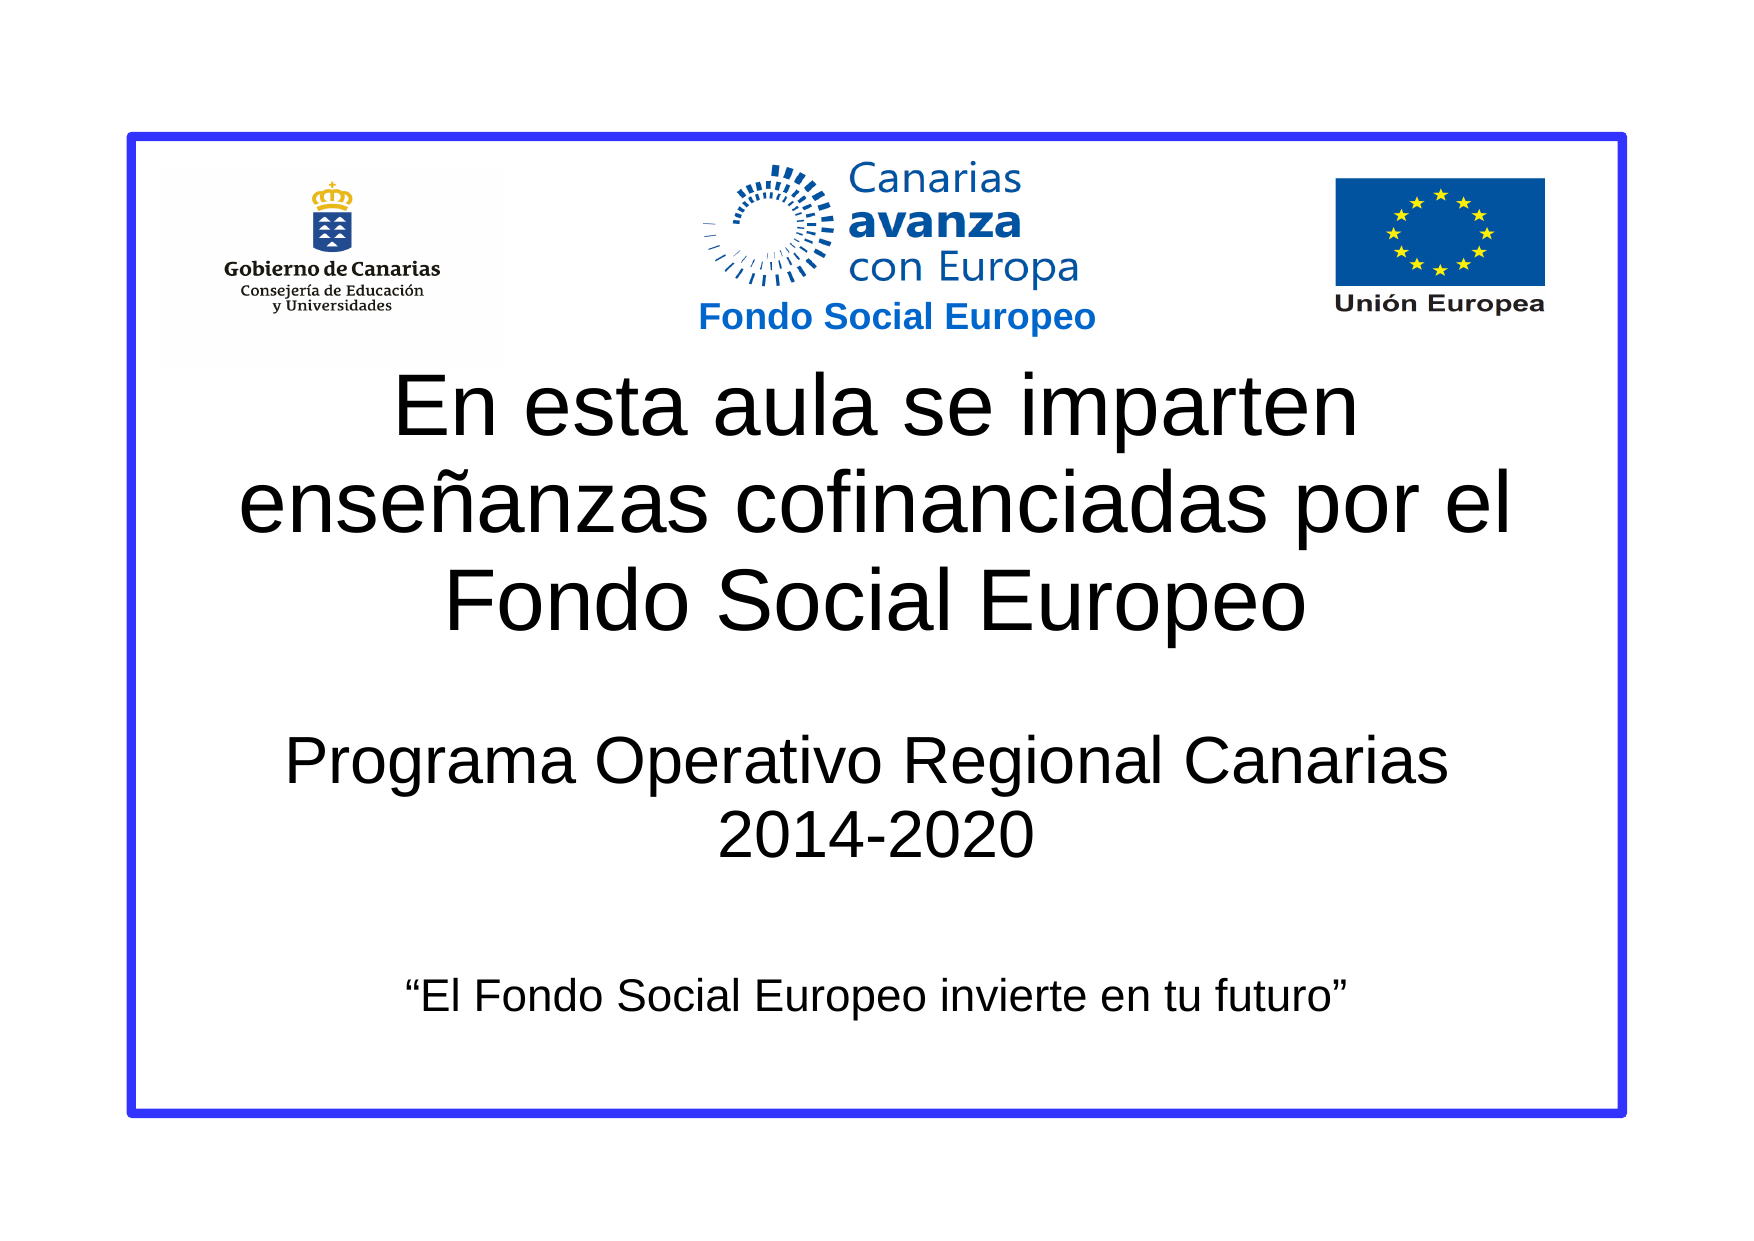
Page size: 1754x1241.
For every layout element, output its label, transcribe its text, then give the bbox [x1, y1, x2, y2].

picture [697, 154, 1086, 284]
subtitle En esta aula se imparten enseñanzas cofinanciadas por el Fondo Social Europeo Programa Operativo Regional Canarias 2014-2020 “El Fondo Social Europeo invierte en tu futuro” [175, 341, 1578, 1033]
picture [160, 164, 504, 369]
picture [1334, 177, 1548, 318]
text_box Fondo Social Europeo [543, 284, 1252, 361]
